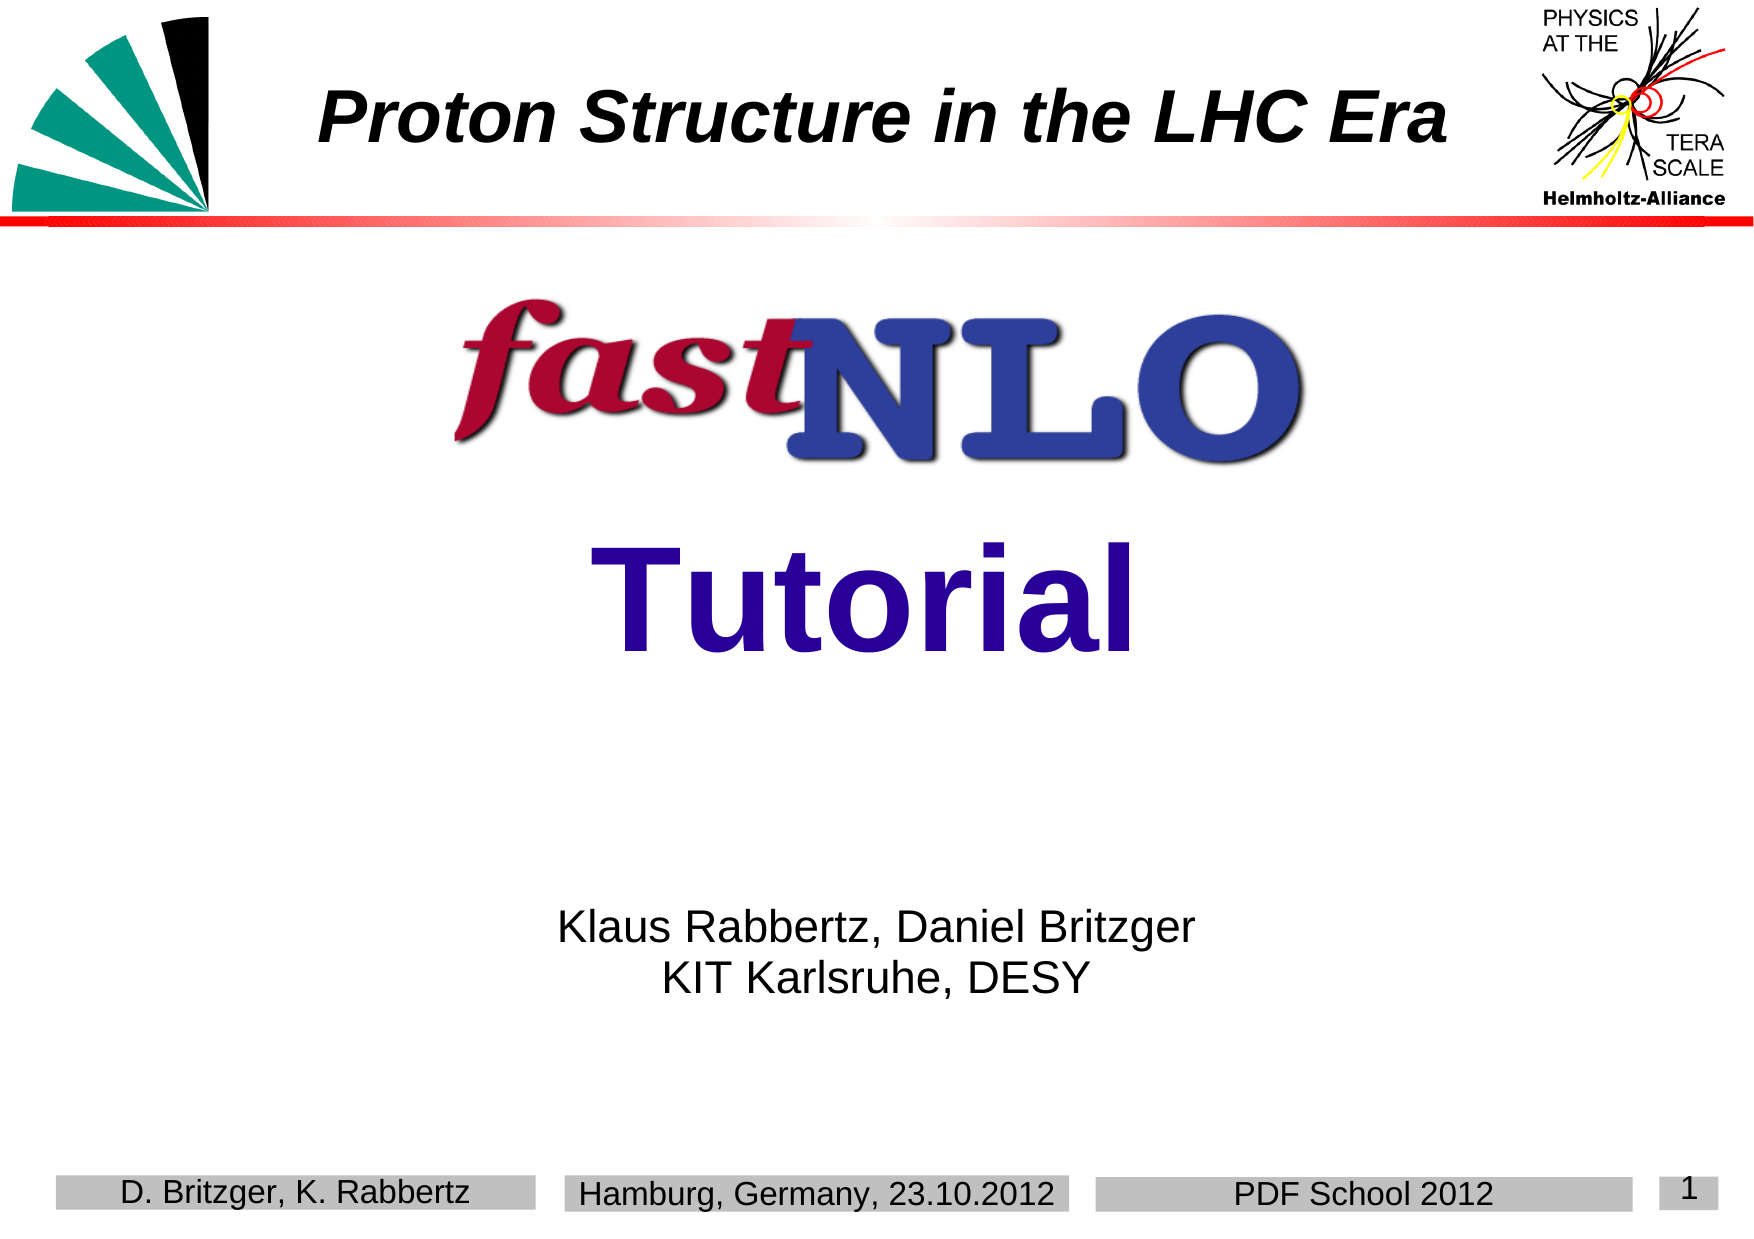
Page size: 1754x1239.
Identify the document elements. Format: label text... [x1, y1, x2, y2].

picture [12, 17, 209, 214]
picture [427, 286, 1326, 470]
text_box Klaus Rabbertz, Daniel Britzger KIT Karlsruhe, DESY [544, 894, 1209, 1010]
title Proton Structure in the LHC Era [263, 27, 1505, 207]
text_box Tutorial [578, 509, 1175, 690]
picture [1524, 0, 1742, 216]
